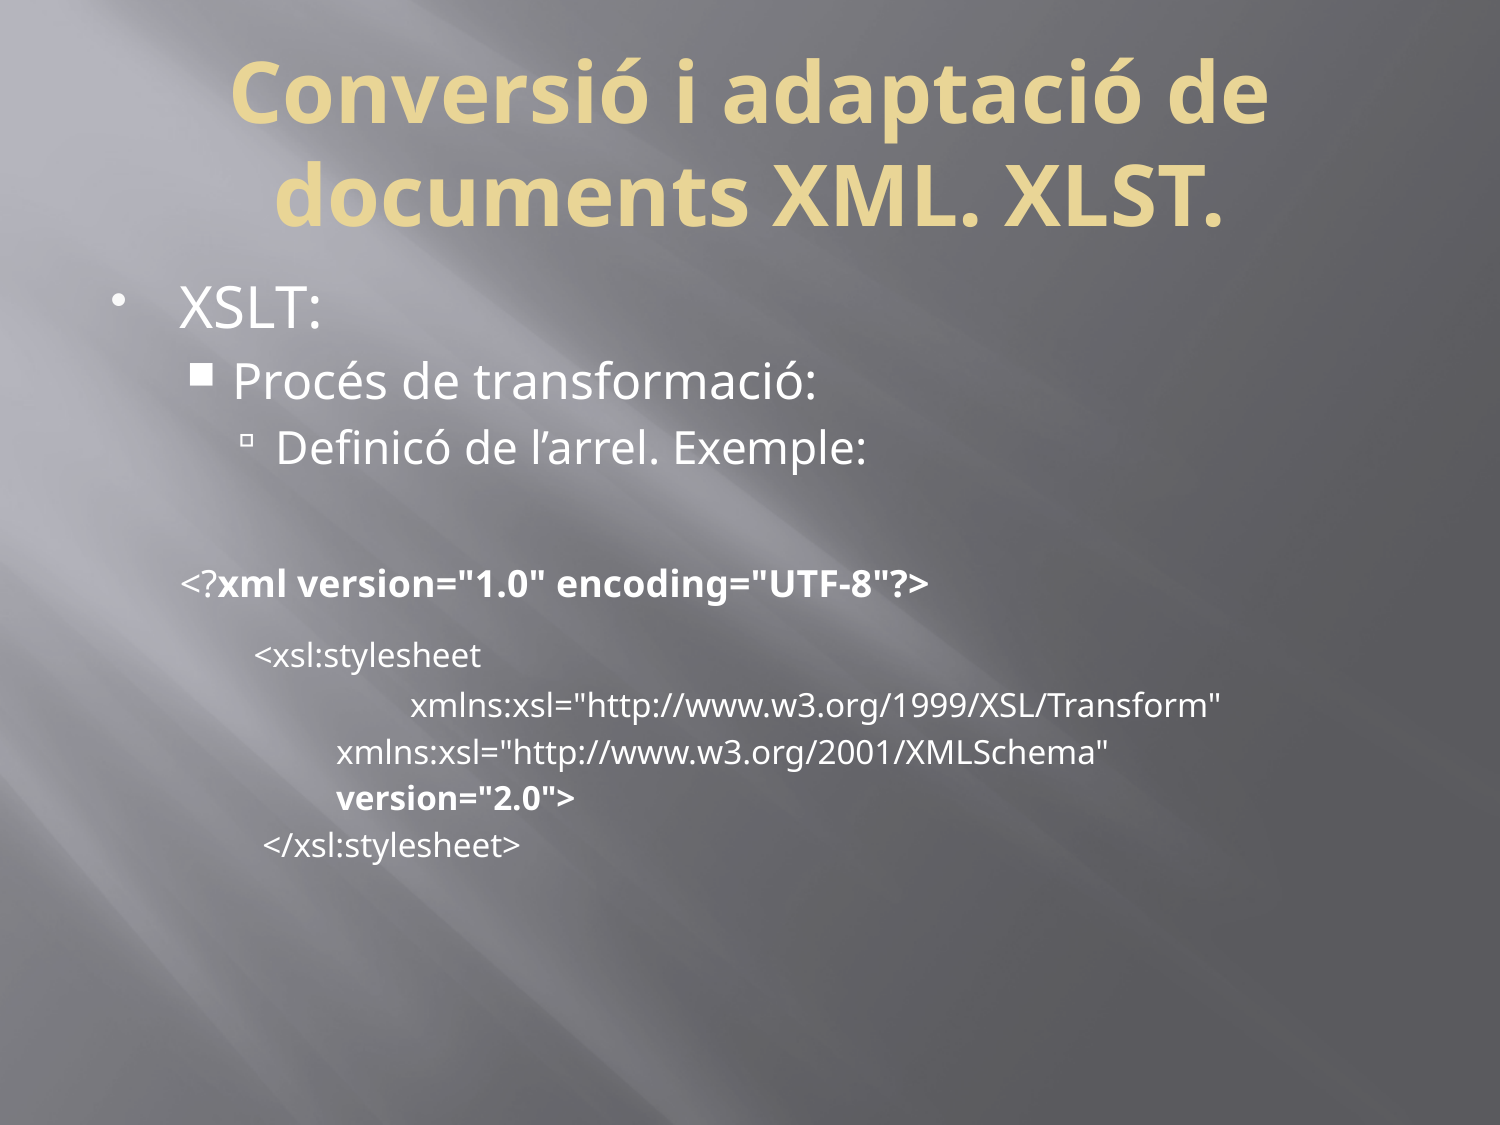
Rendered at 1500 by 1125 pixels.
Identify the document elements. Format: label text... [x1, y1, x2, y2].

list XSLT: Procés de transformació: Definicó de l’arrel. Exemple: <?xml version="1.0" encoding="UTF-8"?> <xsl:stylesheet xmlns:xsl="http://www.w3.org/1999/XSL/Transform" xmlns:xsl="http://www.w3.org/2001/XMLSchema" version="2.0"> </xsl:stylesheet> [75, 262, 1425, 1035]
title Conversió i adaptació de documents XML. XLST. [75, 23, 1425, 258]
picture [0, 0, 1500, 1125]
